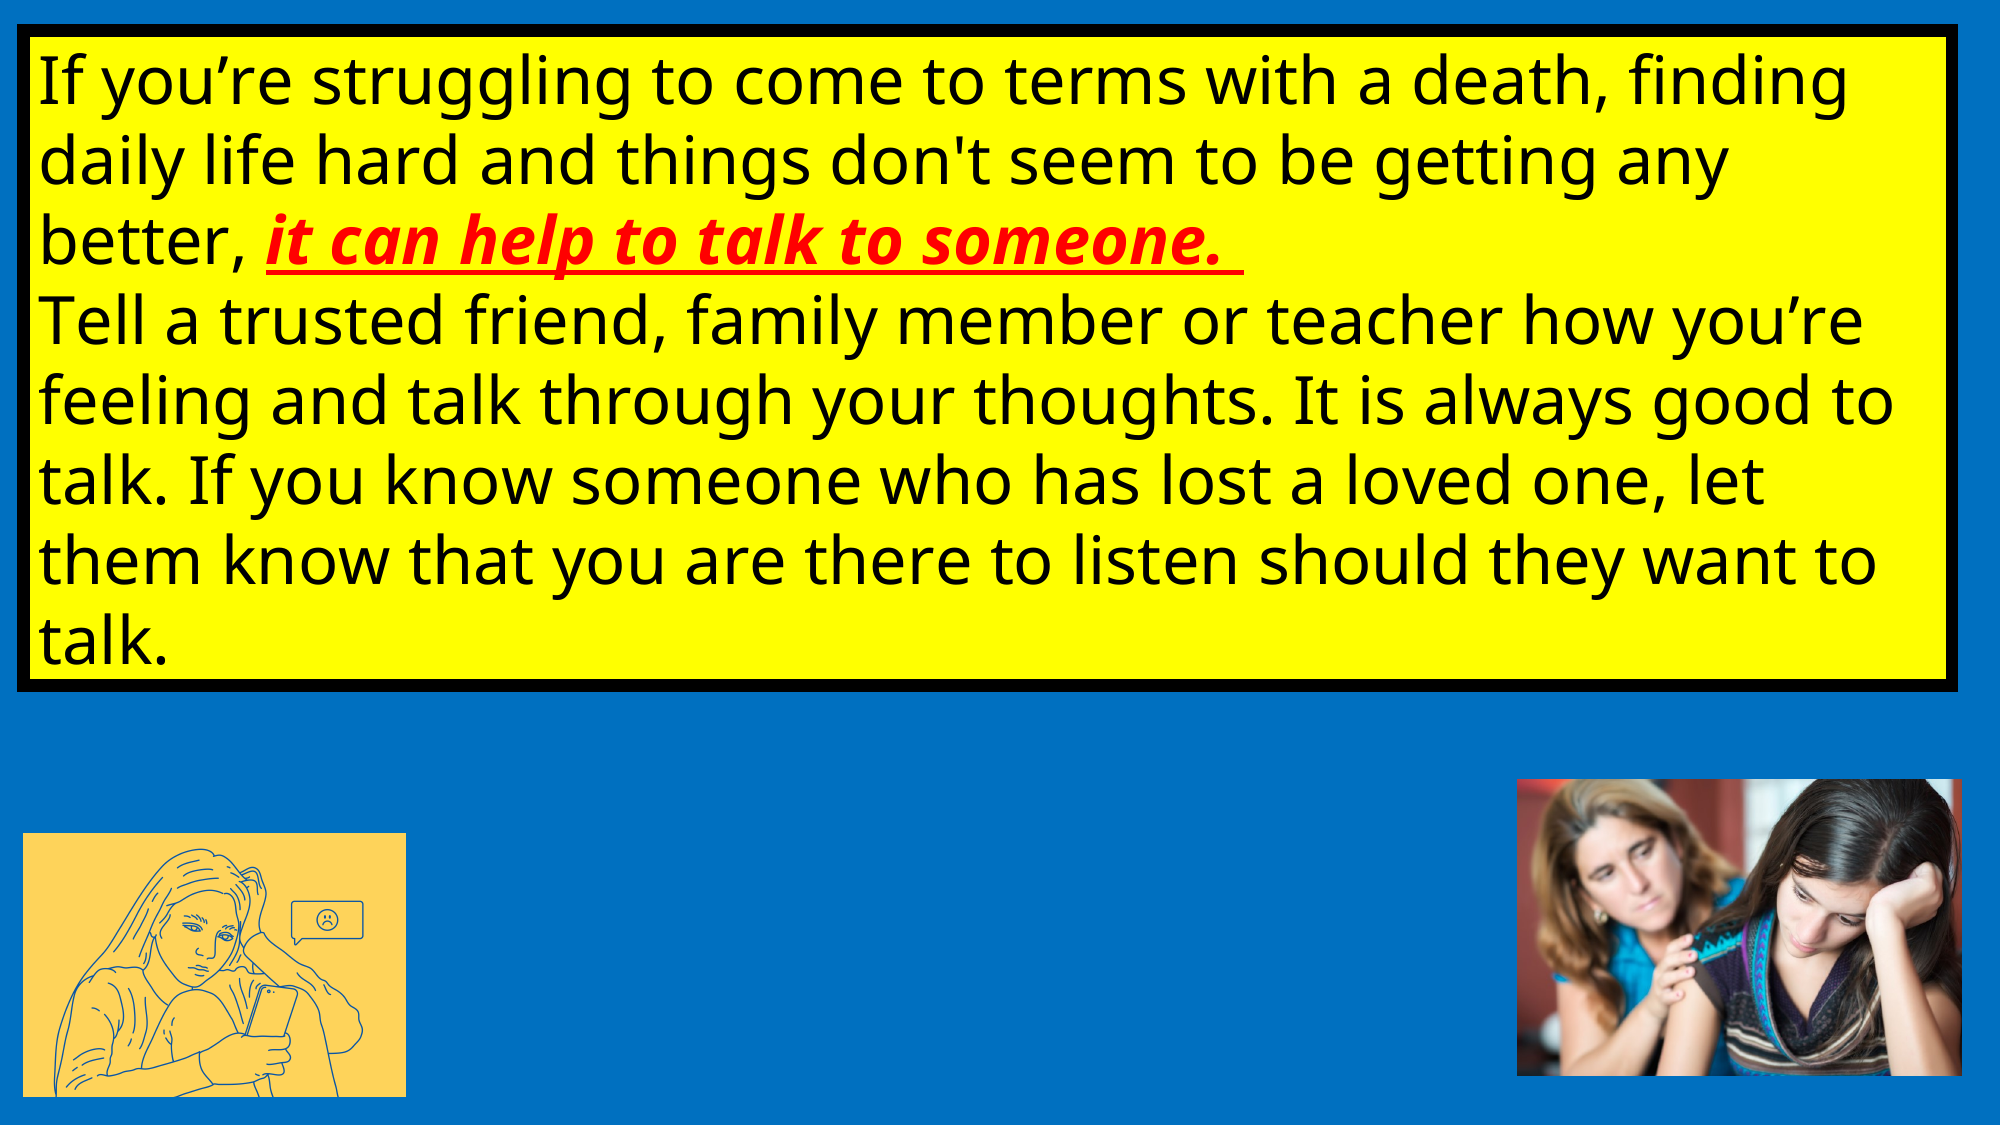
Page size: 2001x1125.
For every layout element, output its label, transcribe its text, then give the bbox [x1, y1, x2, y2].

picture [23, 833, 406, 1097]
picture [1517, 779, 1962, 1076]
text_box If you’re struggling to come to terms with a death, finding daily life hard and things don't seem to be getting any better, it can help to talk to someone. Tell a trusted friend, family member or teacher how you’re feeling and talk through your thoughts. It is always good to talk. If you know someone who has lost a loved one, let them know that you are there to listen should they want to talk. [23, 30, 1953, 612]
